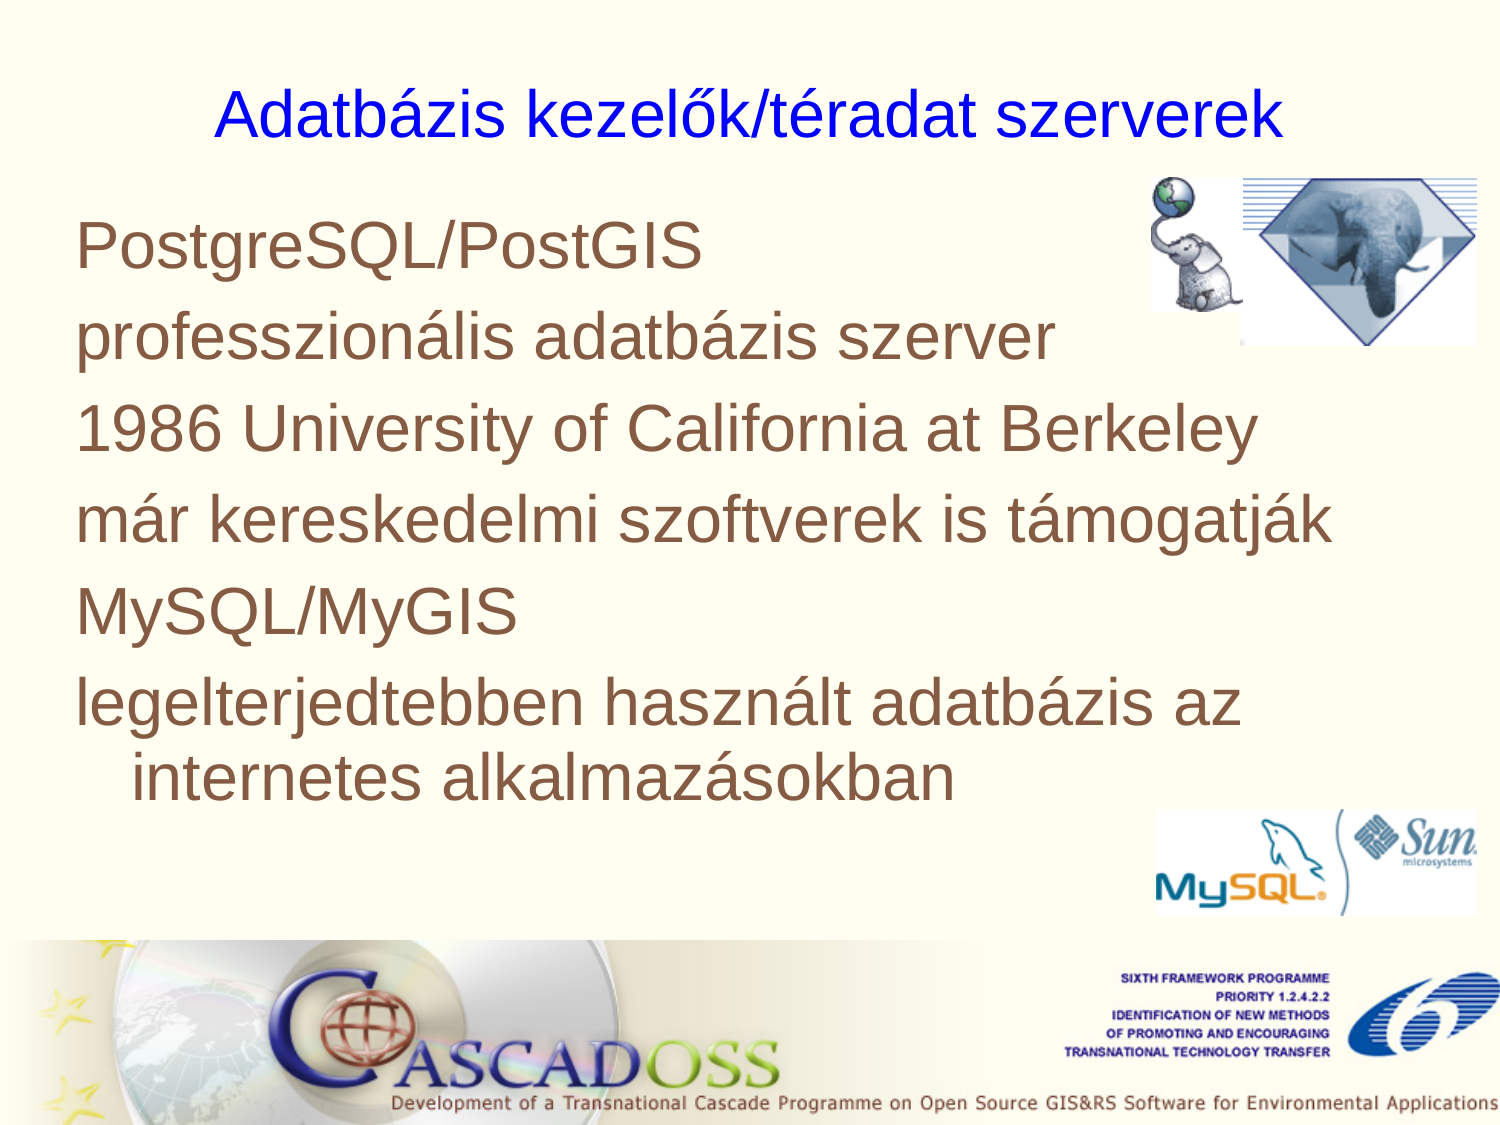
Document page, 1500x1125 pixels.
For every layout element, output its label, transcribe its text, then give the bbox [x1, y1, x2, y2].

picture [1156, 809, 1477, 916]
list PostgreSQL/PostGIS professzionális adatbázis szerver 1986 University of California at Berkeley már kereskedelmi szoftverek is támogatják MySQL/MyGIS legelterjedtebben használt adatbázis az internetes alkalmazásokban [75, 207, 1425, 891]
picture [0, 940, 1500, 1125]
title Adatbázis kezelők/téradat szerverek [75, 28, 1425, 201]
picture [1151, 177, 1477, 346]
